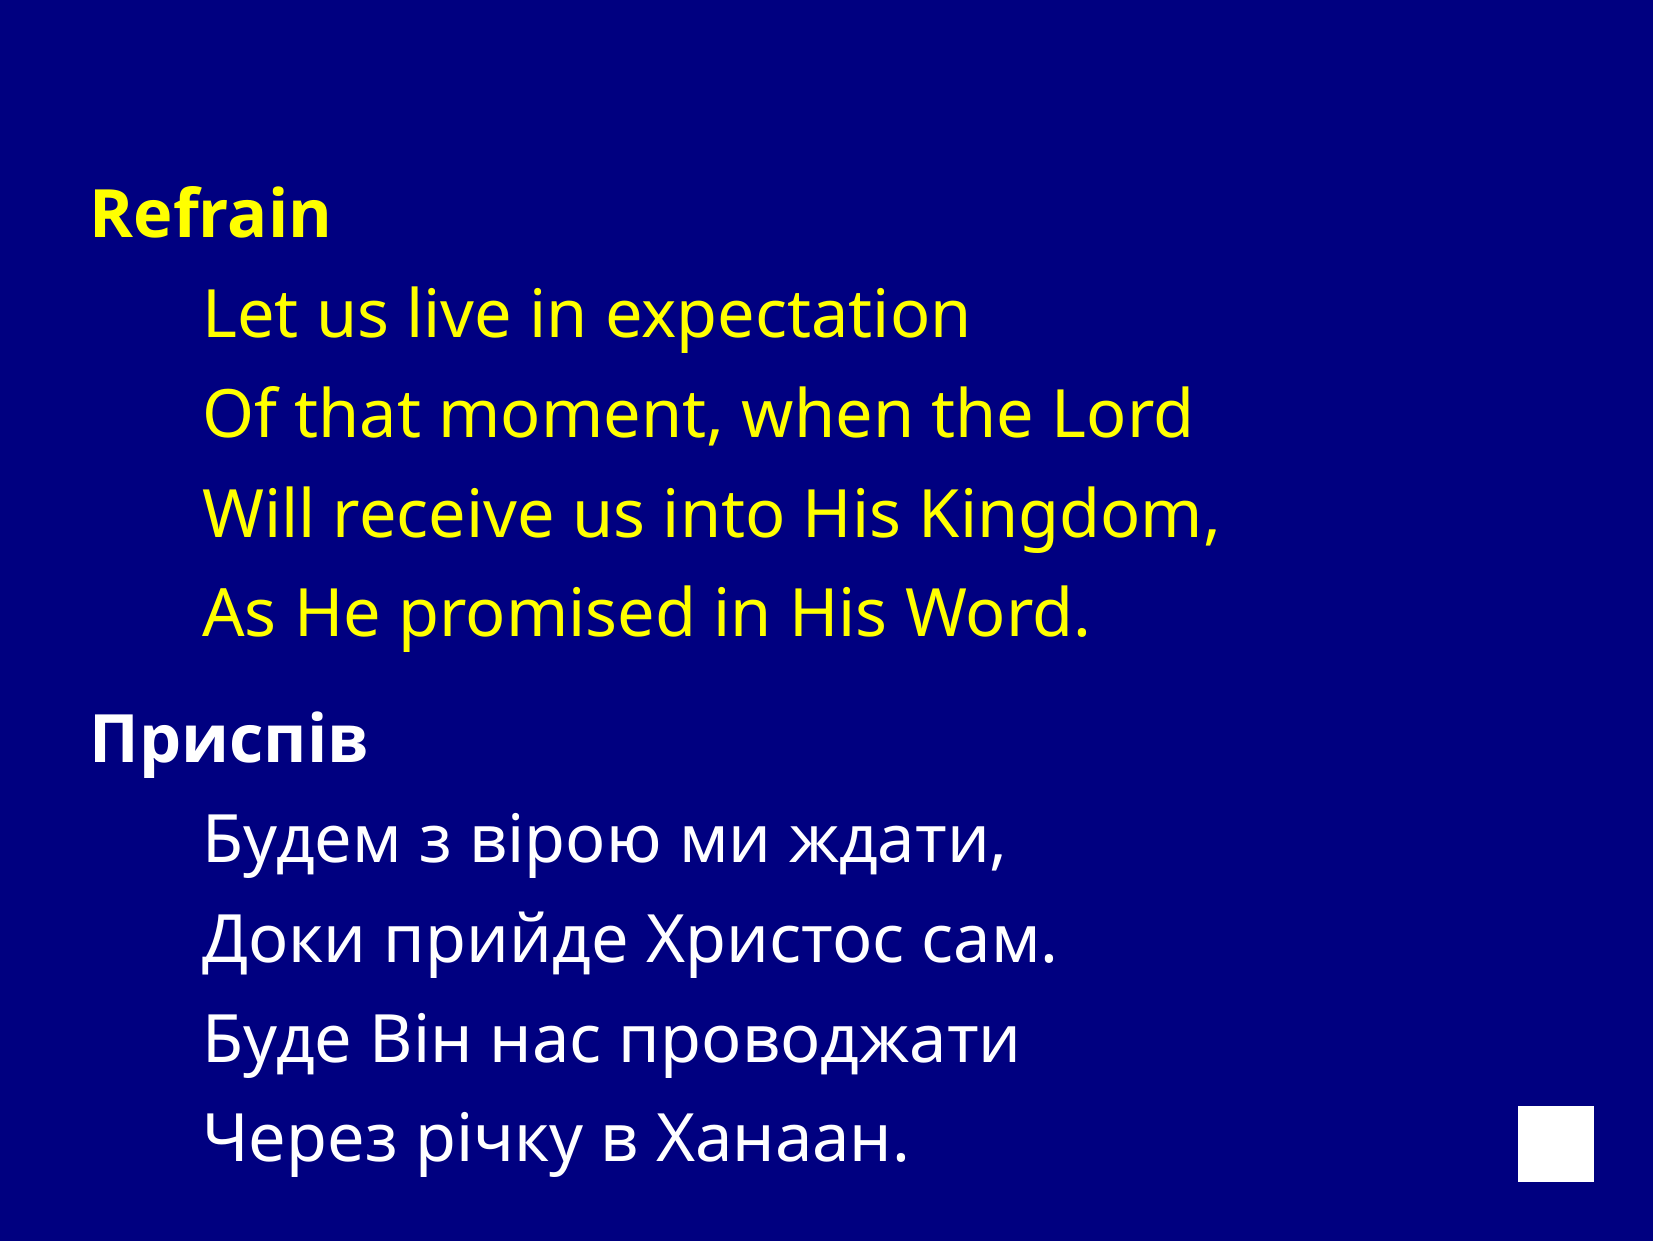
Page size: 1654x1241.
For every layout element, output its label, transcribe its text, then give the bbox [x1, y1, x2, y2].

text_box Приспів Будем з вірою ми ждати, Доки прийде Христос сам. Буде Він нас проводжати Через річку в Ханаан. [75, 675, 1576, 1163]
text_box [1518, 1106, 1594, 1182]
text_box Refrain Let us live in expectation Of that moment, when the Lord Will receive us into His Kingdom, As He promised in His Word. [75, 150, 1576, 638]
